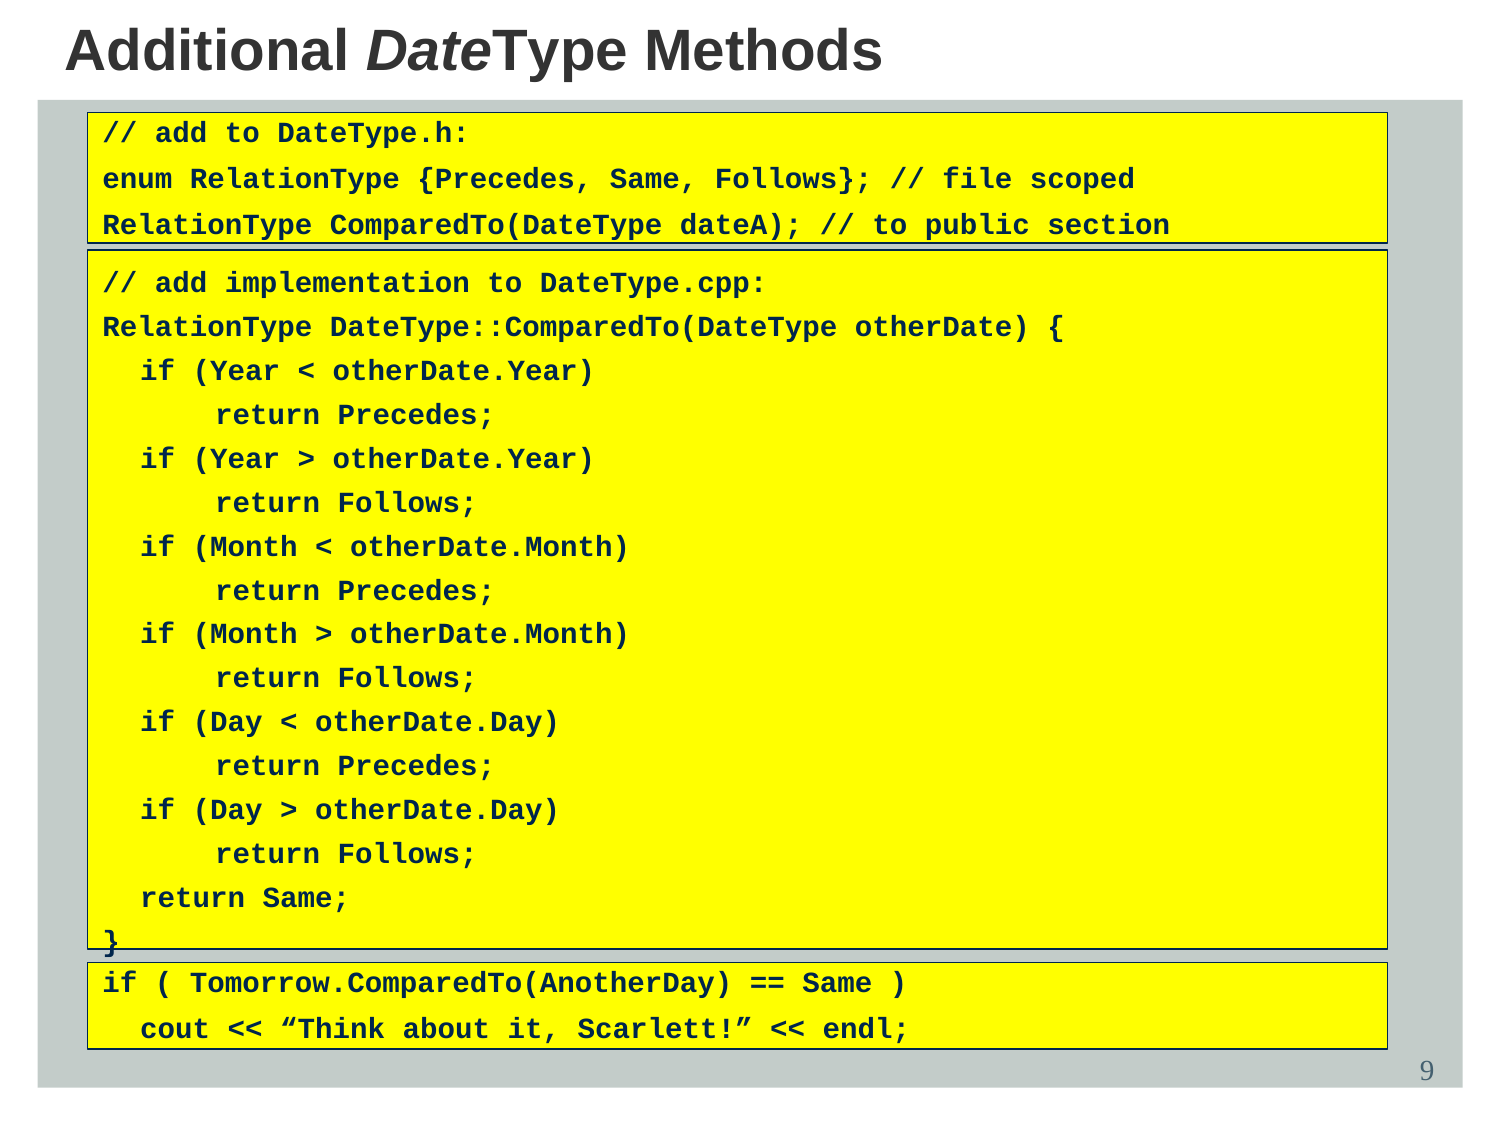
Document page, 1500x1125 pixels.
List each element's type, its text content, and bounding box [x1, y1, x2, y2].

text_box // add to DateType.h: enum RelationType {Precedes, Same, Follows}; // file scoped RelationType ComparedTo(DateType dateA); // to public section [87, 112, 1388, 249]
list [37, 99, 1463, 1088]
text_box if ( Tomorrow.ComparedTo(AnotherDay) == Same ) cout << “Think about it, Scarlett!” << endl; [87, 962, 1388, 1057]
title Additional DateType Methods [50, 0, 1450, 91]
text_box // add implementation to DateType.cpp: RelationType DateType::ComparedTo(DateType otherDate) { if (Year < otherDate.Year) return Precedes; if (Year > otherDate.Year) return Follows; if (Month < otherDate.Month) return Precedes; if (Month > otherDate.Month) return Follows; if (Day < otherDate.Day) return Precedes; if (Day > otherDate.Day) return Follows; return Same; } [87, 249, 1388, 957]
